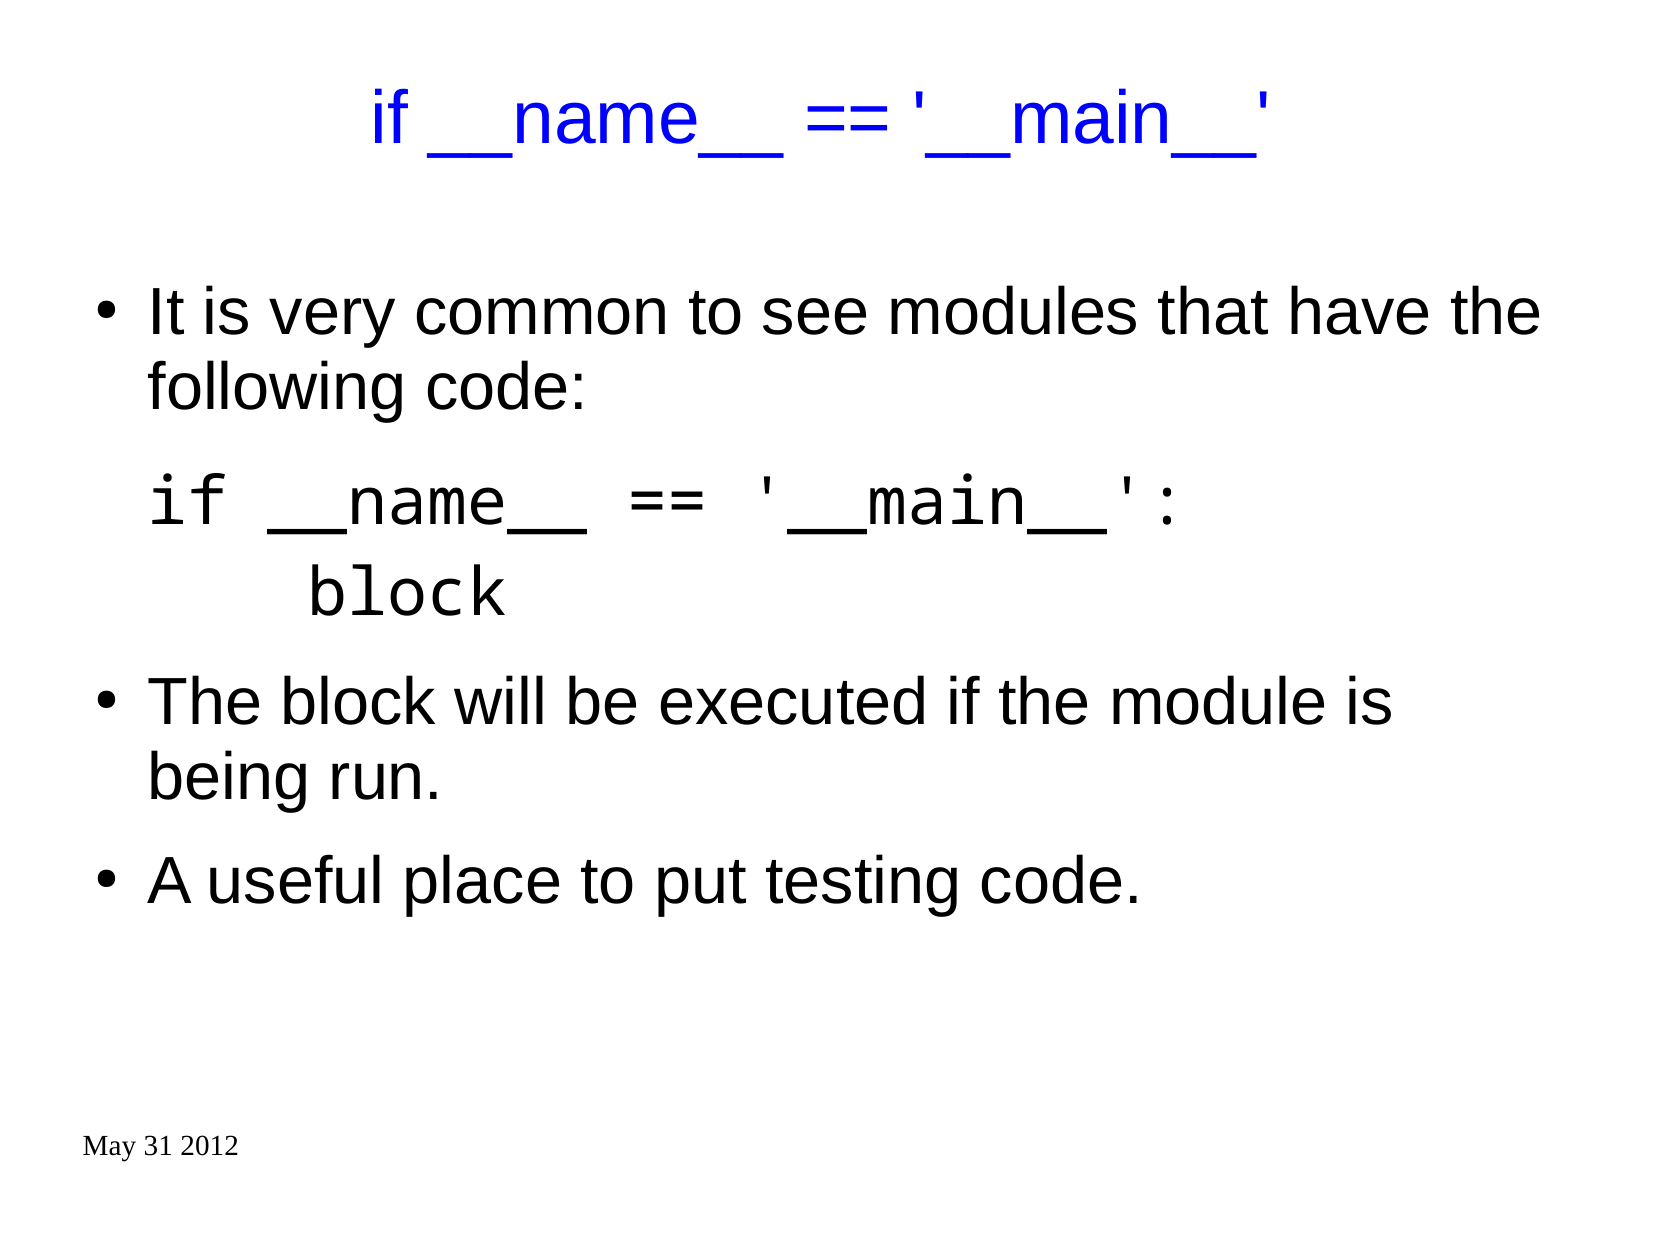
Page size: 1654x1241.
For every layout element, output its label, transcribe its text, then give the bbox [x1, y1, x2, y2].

list It is very common to see modules that have the following code: if __name__ == '__main__': block The block will be executed if the module is being run. A useful place to put testing code. [76, 274, 1565, 1093]
title if __name__ == '__main__' [76, 58, 1565, 178]
